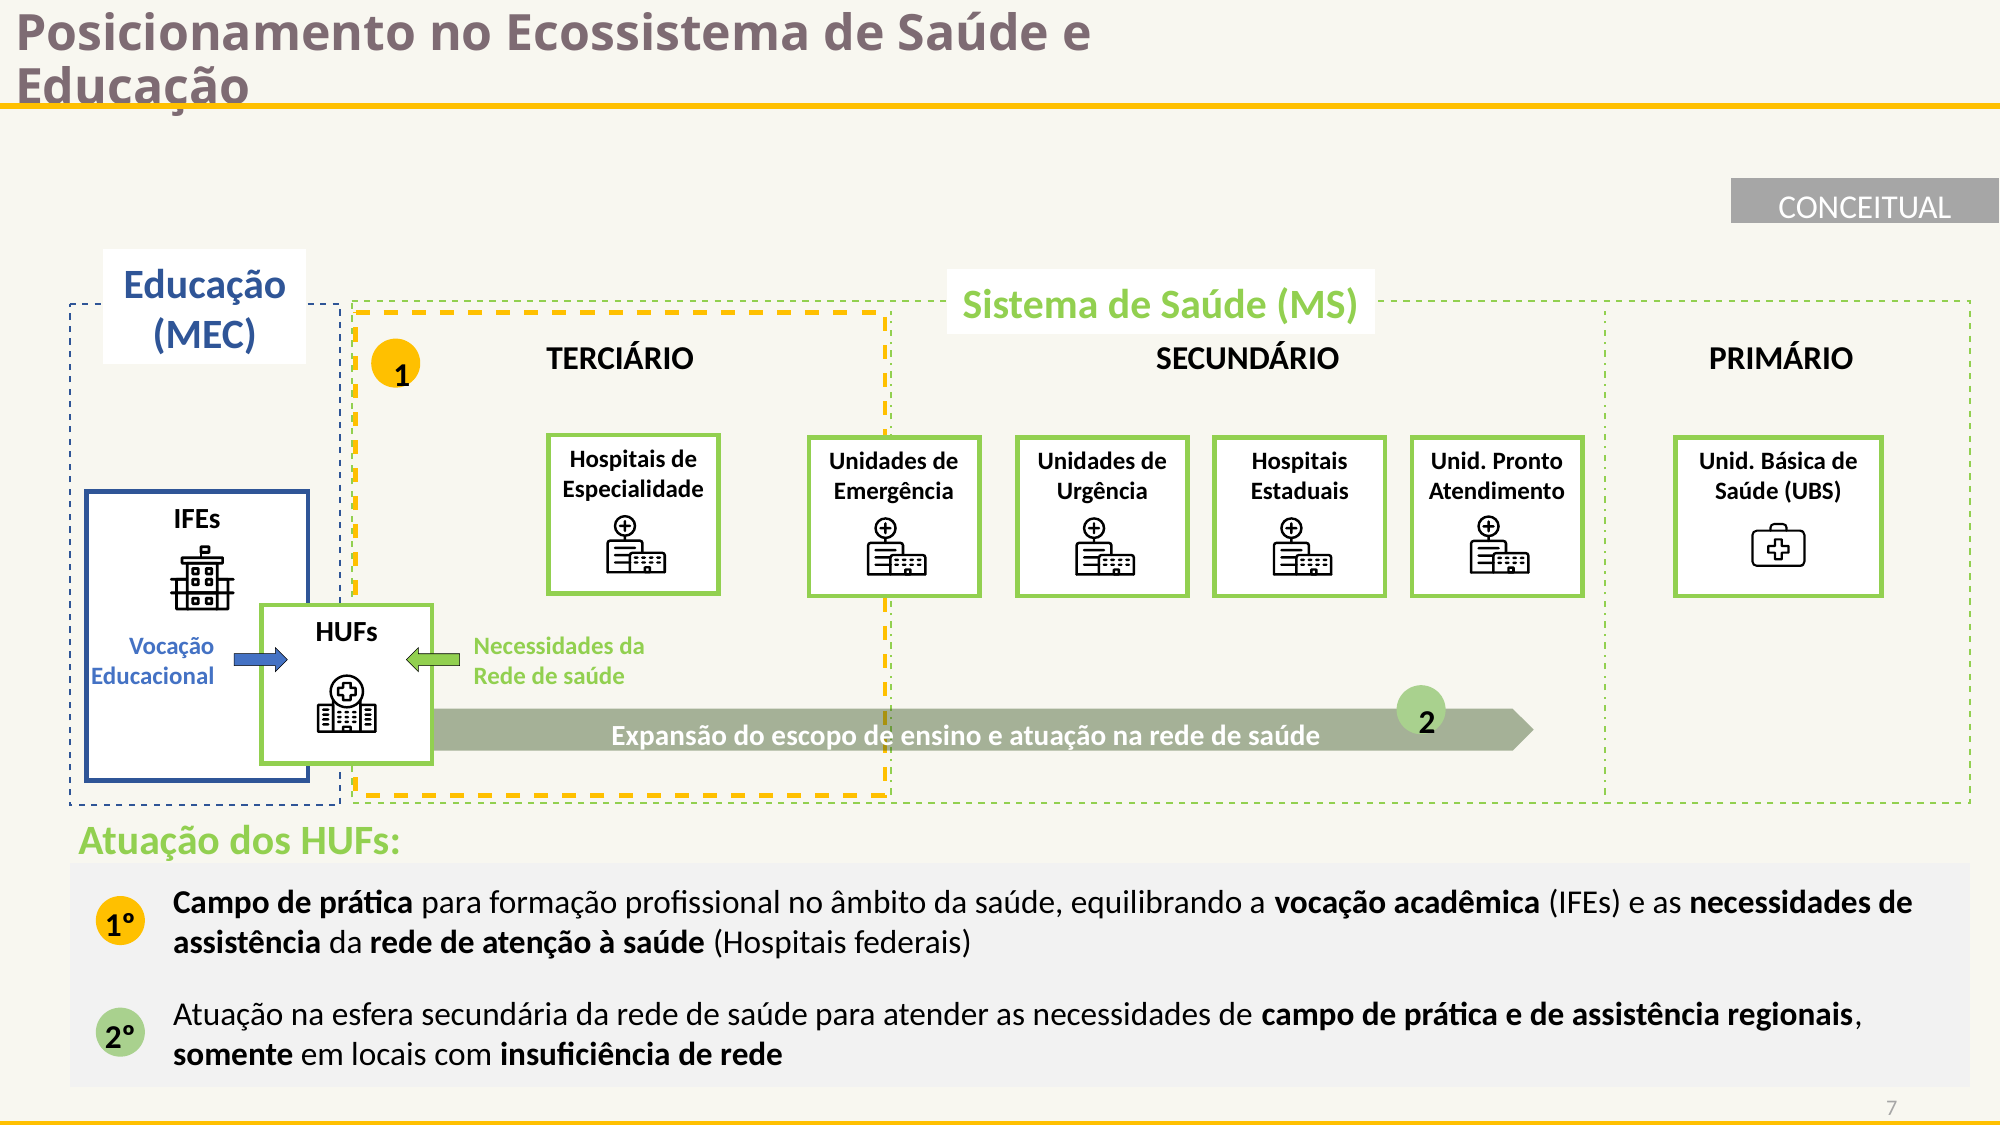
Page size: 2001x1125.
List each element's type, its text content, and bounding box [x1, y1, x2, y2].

text_box Educação (MEC) [103, 249, 306, 364]
text_box Sistema de Saúde (MS) [947, 269, 1375, 334]
text_box Unidades de Emergência [809, 437, 979, 596]
text_box [169, 545, 235, 611]
text_box Atuação dos HUFs: [63, 805, 439, 871]
text_box 2 [1396, 685, 1446, 735]
text_box 1 [371, 338, 421, 388]
text_box Hospitais Estaduais [1215, 437, 1385, 596]
text_box 2º [95, 1007, 145, 1057]
text_box Posicionamento no Ecossistema de Saúde e Educação [0, 0, 1291, 103]
text_box 1º [95, 896, 145, 946]
text_box Unid. Pronto Atendimento [1412, 437, 1582, 596]
text_box IFEs [86, 491, 308, 653]
text_box [234, 647, 288, 672]
text_box HUFs [262, 605, 432, 764]
text_box [606, 514, 667, 574]
text_box Necessidades da Rede de saúde [459, 622, 683, 697]
text_box Hospitais de Especialidade [548, 435, 719, 594]
text_box [1075, 517, 1136, 576]
text_box TERCIÁRIO [482, 328, 759, 384]
text_box [406, 647, 460, 672]
text_box CONCEITUAL [1731, 178, 1999, 223]
text_box Atuação na esfera secundária da rede de saúde para atender as necessidades de campo de prática e de assistência regionais, somente em locais com insuficiência de rede [158, 984, 1942, 1079]
text_box [1751, 522, 1806, 567]
text_box [316, 674, 377, 733]
text_box Expansão do escopo de ensino e atuação na rede de saúde [432, 708, 1534, 751]
text_box [0, 103, 2000, 109]
text_box Unid. Básica de Saúde (UBS) [1675, 437, 1882, 596]
text_box PRIMÁRIO [1643, 328, 1920, 384]
text_box SECUNDÁRIO [1109, 328, 1387, 384]
text_box [70, 863, 1998, 1118]
text_box [866, 517, 927, 576]
text_box Vocação Educacional [76, 622, 245, 697]
text_box IFEs [86, 666, 308, 781]
text_box Unidades de Urgência [1017, 437, 1188, 596]
text_box Campo de prática para formação profissional no âmbito da saúde, equilibrando a vocação acadêmica (IFEs) e as necessidades de assistência da rede de atenção à saúde (Hospitais federais) [158, 873, 1942, 967]
text_box [1272, 517, 1333, 576]
text_box [0, 1121, 2000, 1125]
text_box [1469, 515, 1530, 574]
